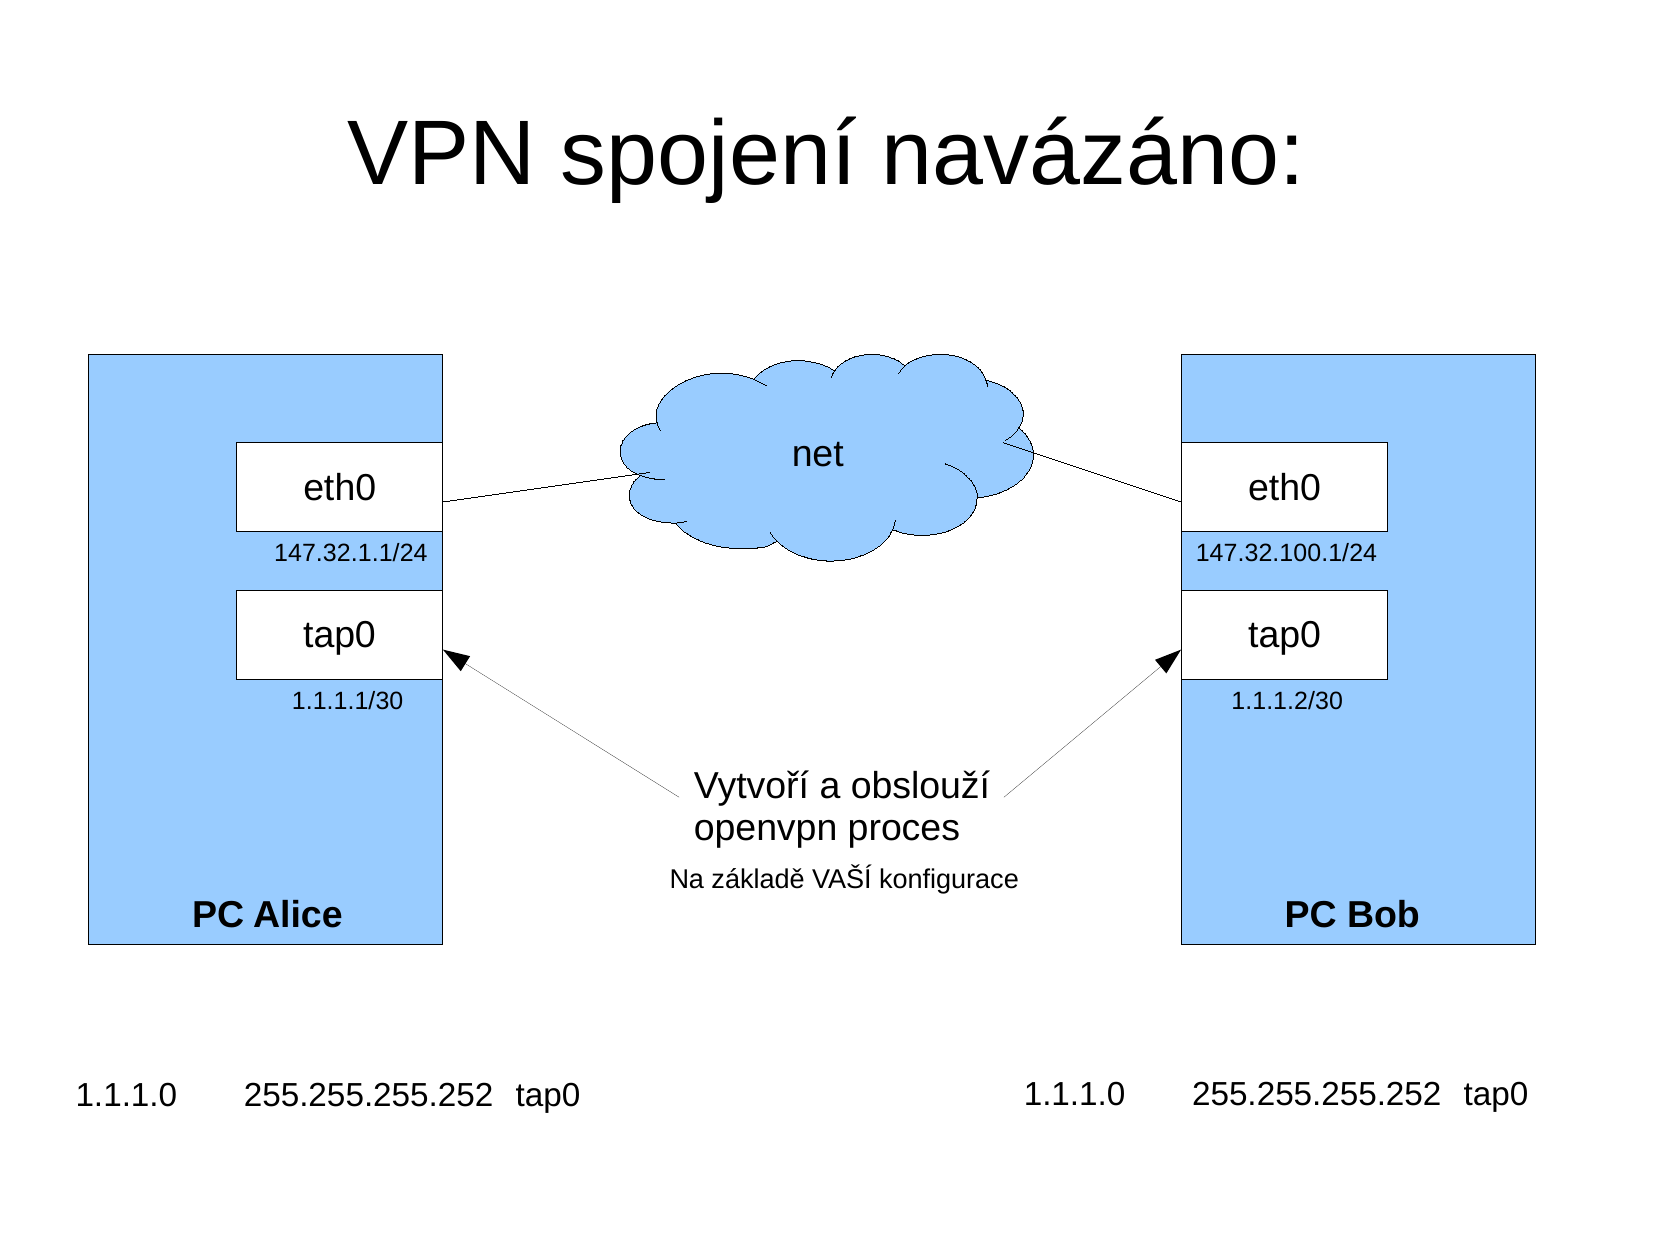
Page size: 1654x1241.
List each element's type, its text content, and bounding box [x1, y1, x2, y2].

text_box 147.32.100.1/24 [1181, 531, 1393, 575]
text_box PC Alice [177, 885, 358, 943]
text_box [88, 354, 443, 945]
table_header 1.1.1.0 [71, 1072, 238, 1125]
text_box Vytvoří a obslouží openvpn proces [679, 757, 1016, 856]
text_box 1.1.1.1/30 [277, 679, 419, 722]
text_box [1181, 354, 1536, 945]
text_box 147.32.1.1/24 [259, 531, 443, 575]
table_header tap0 [511, 1072, 632, 1125]
text_box eth0 [236, 442, 443, 532]
text_box eth0 [1181, 442, 1388, 531]
table_header tap0 [1459, 1071, 1580, 1124]
text_box tap0 [236, 590, 443, 680]
table_header 255.255.255.252 [1187, 1071, 1458, 1124]
text_box tap0 [1181, 590, 1388, 680]
text_box net [620, 354, 1034, 562]
text_box PC Bob [1269, 885, 1435, 943]
text_box 1.1.1.2/30 [1216, 679, 1359, 722]
table_header 255.255.255.252 [239, 1072, 510, 1125]
table_header 1.1.1.0 [1019, 1071, 1186, 1124]
title VPN spojení navázáno: [82, 56, 1571, 250]
text_box Na základě VAŠÍ konfigurace [654, 856, 1034, 902]
